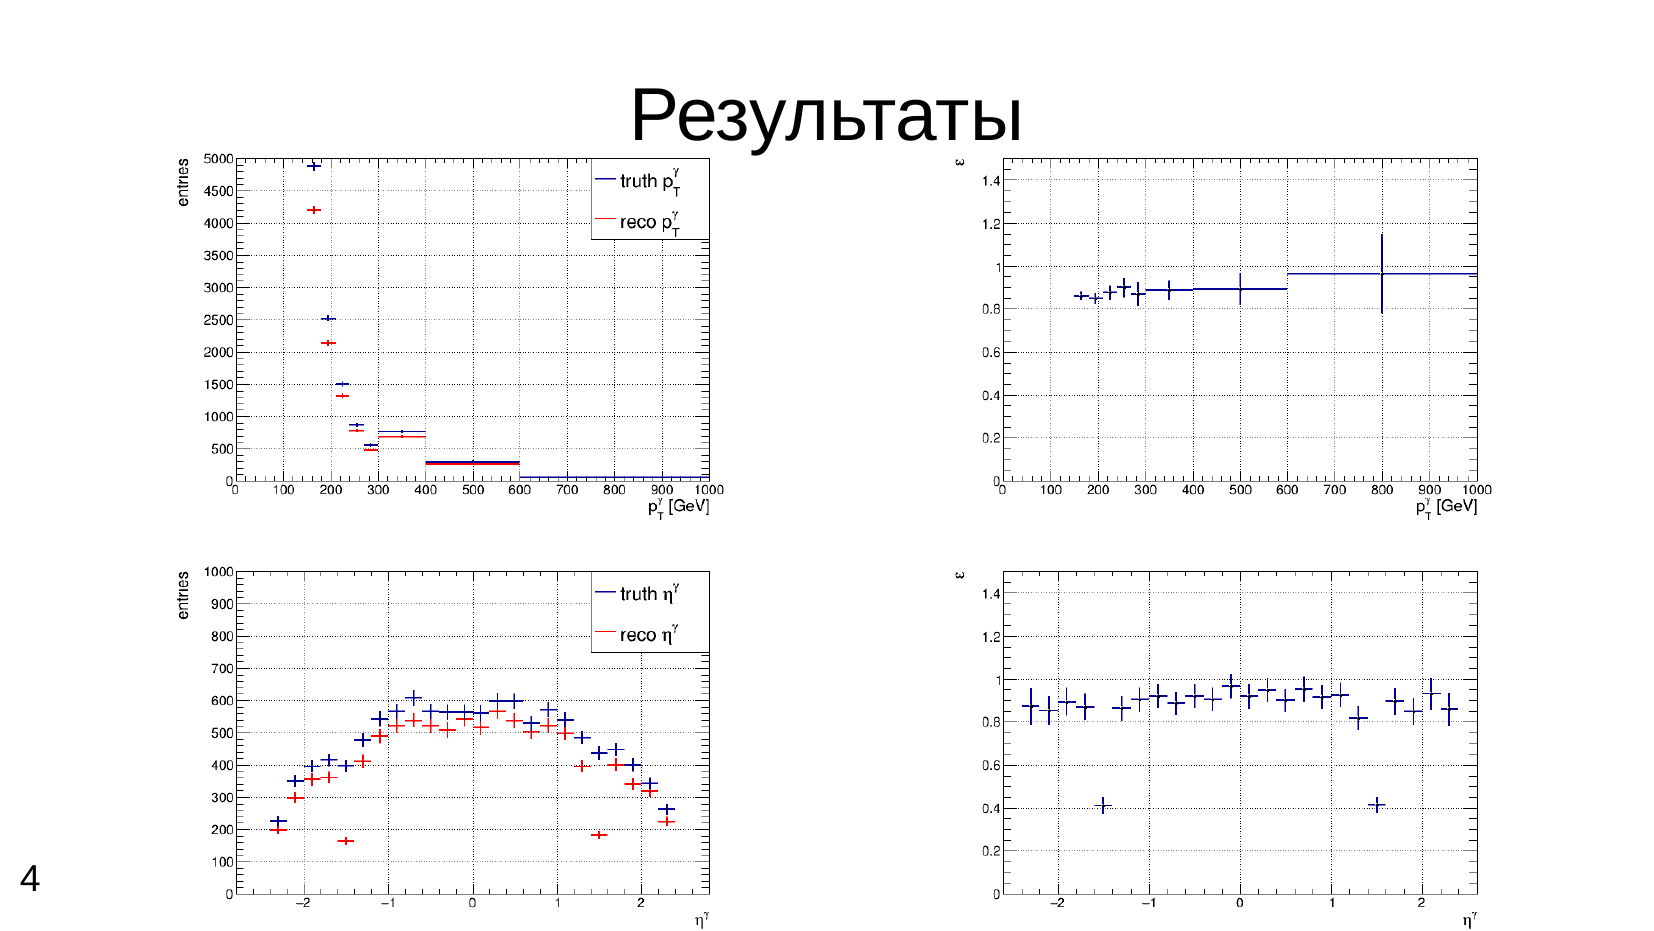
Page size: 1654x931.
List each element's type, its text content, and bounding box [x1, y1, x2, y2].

picture [944, 193, 1536, 521]
picture [177, 531, 768, 931]
text_box <номер> [5, 850, 567, 921]
picture [944, 531, 1536, 931]
title Результаты [82, 37, 1571, 193]
picture [177, 193, 768, 521]
